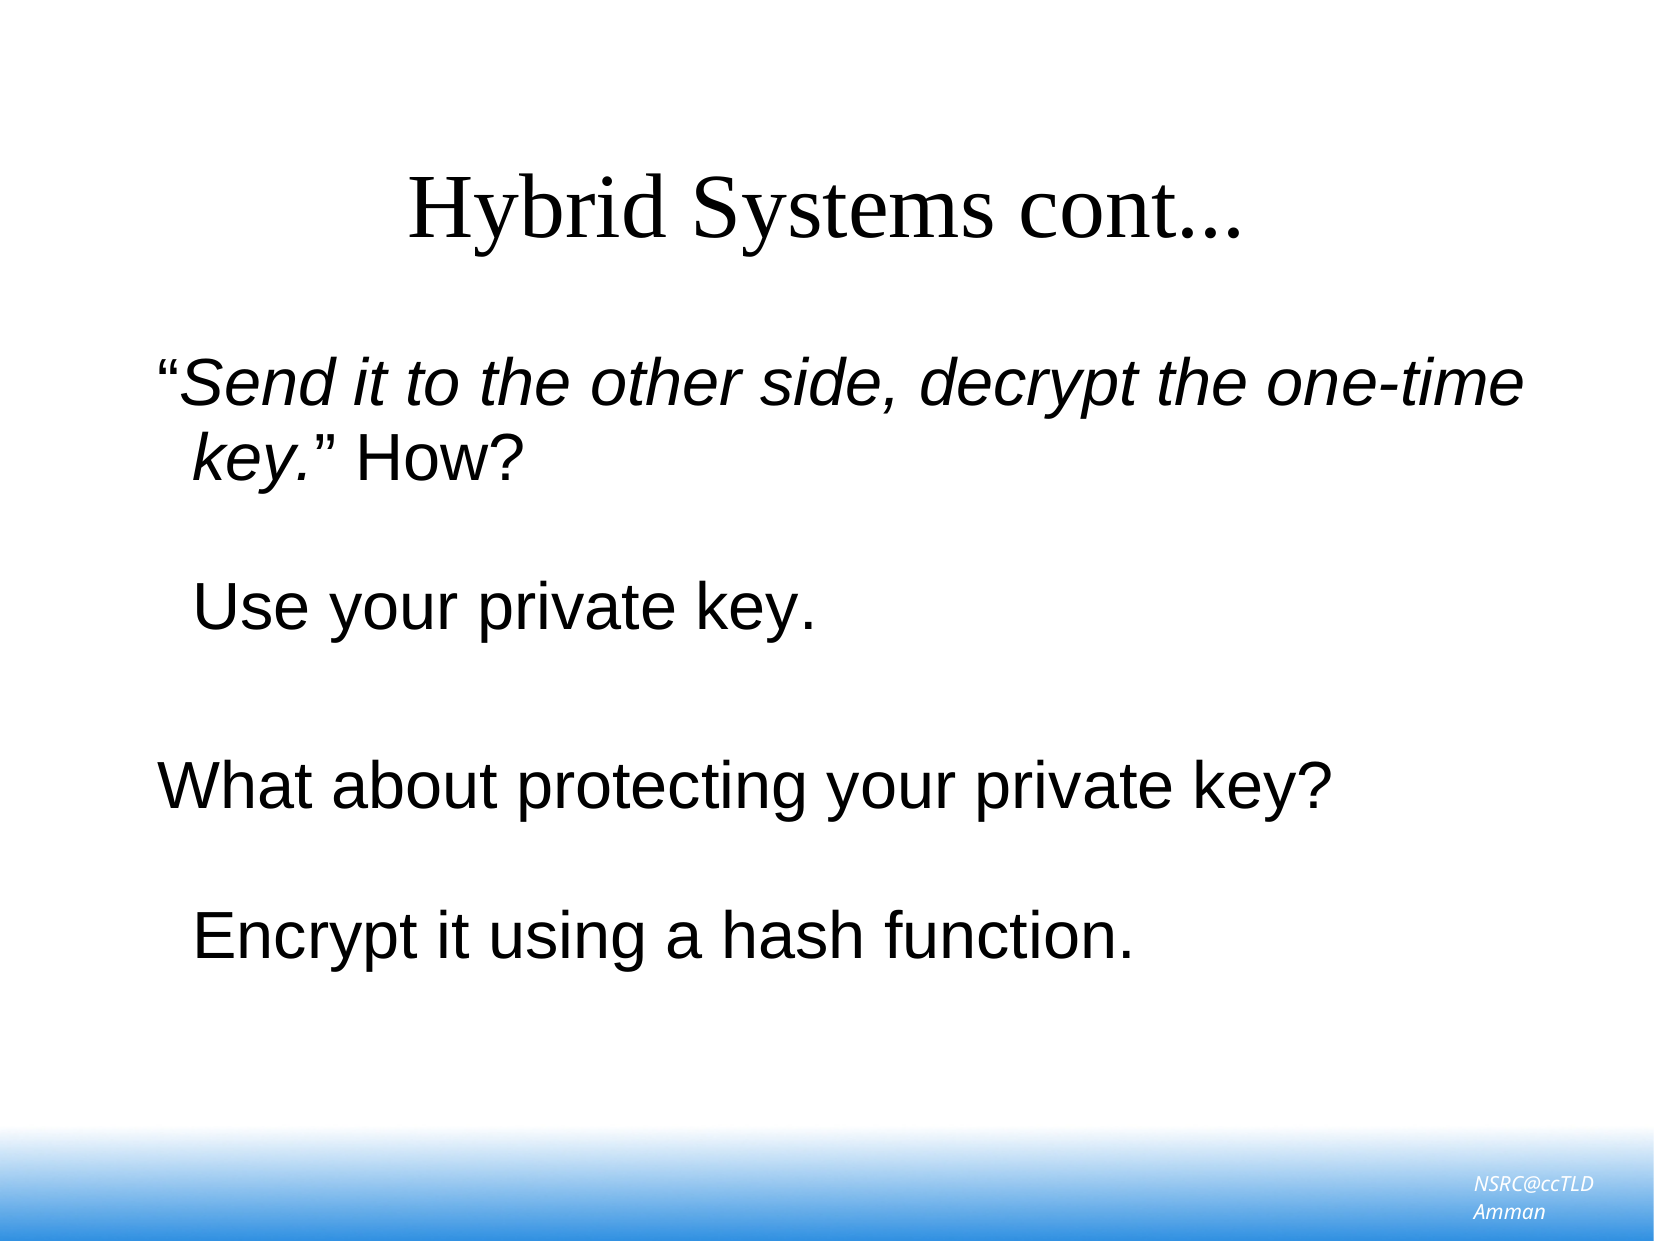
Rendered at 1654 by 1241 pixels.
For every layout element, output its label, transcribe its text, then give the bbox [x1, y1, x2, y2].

picture [0, 1124, 1654, 1241]
list “Send it to the other side, decrypt the one-time key.” How? Use your private key. What about protecting your private key? Encrypt it using a hash function. [121, 344, 1576, 1127]
title Hybrid Systems cont... [121, 102, 1534, 310]
